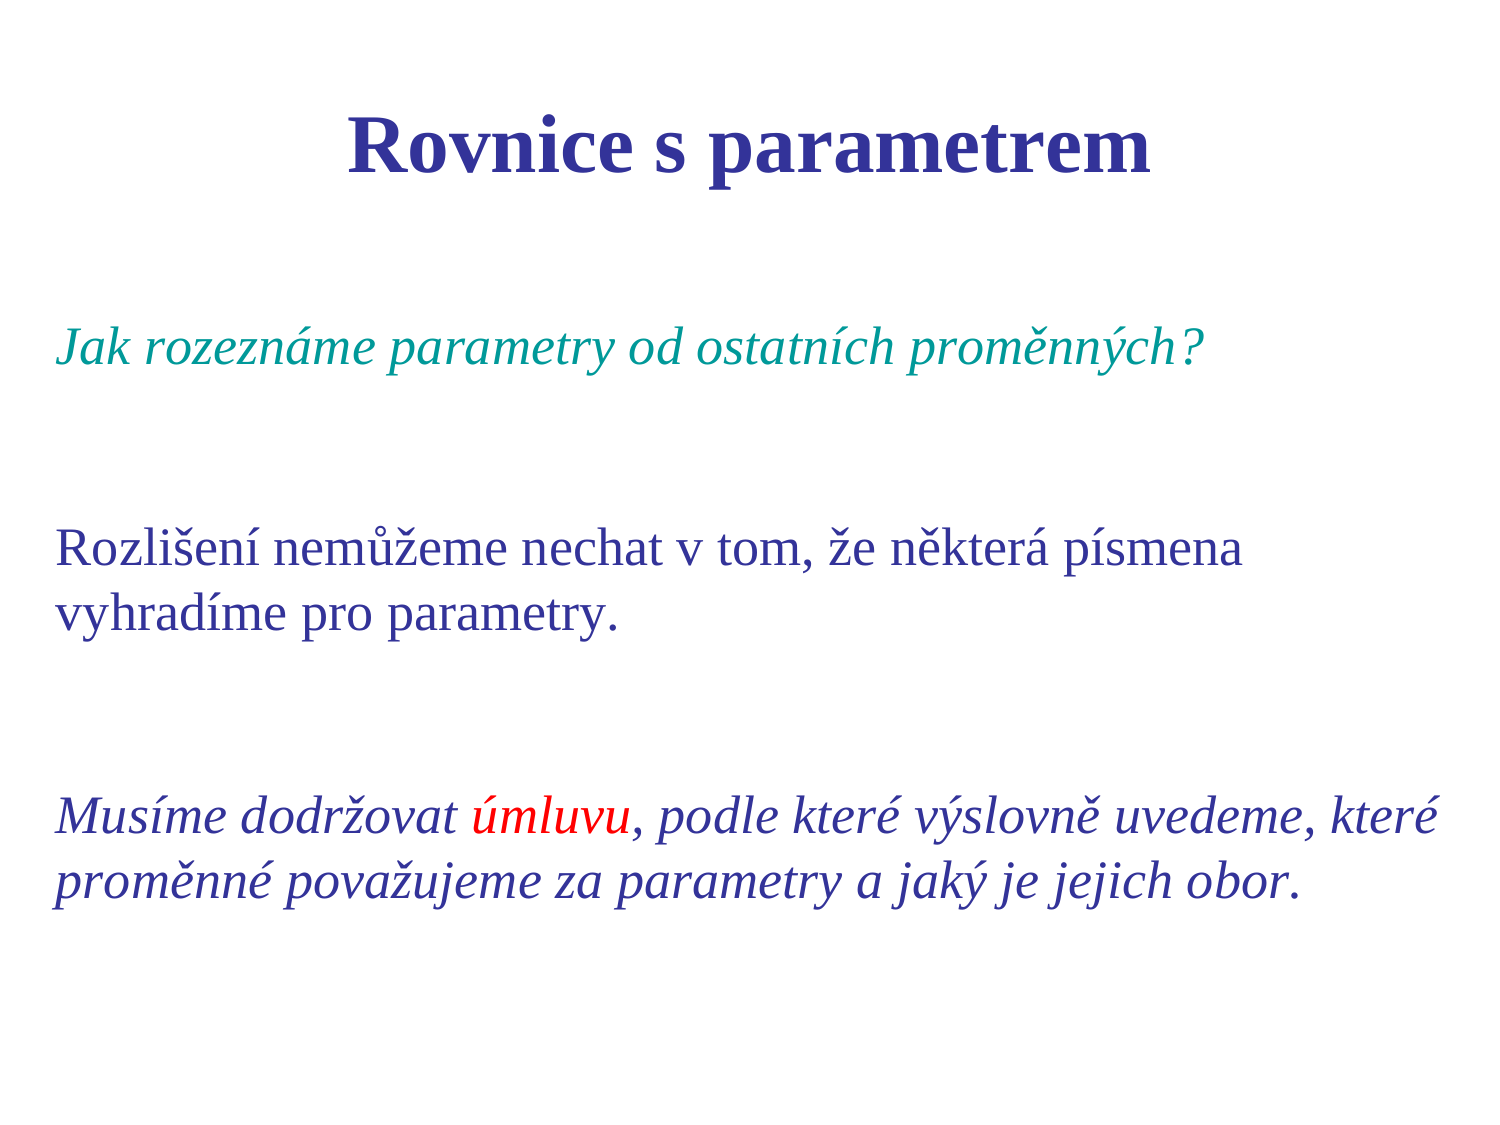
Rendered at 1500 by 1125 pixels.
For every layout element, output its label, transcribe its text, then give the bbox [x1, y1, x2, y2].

text_box Rovnice s parametrem [75, 45, 1426, 233]
text_box Rozlišení nemůžeme nechat v tom, že některá písmena vyhradíme pro parametry. [41, 503, 1459, 649]
text_box Musíme dodržovat úmluvu, podle které výslovně uvedeme, které proměnné považujeme za parametry a jaký je jejich obor. [41, 771, 1459, 917]
text_box Jak rozeznáme parametry od ostatních proměnných? [41, 302, 1459, 383]
